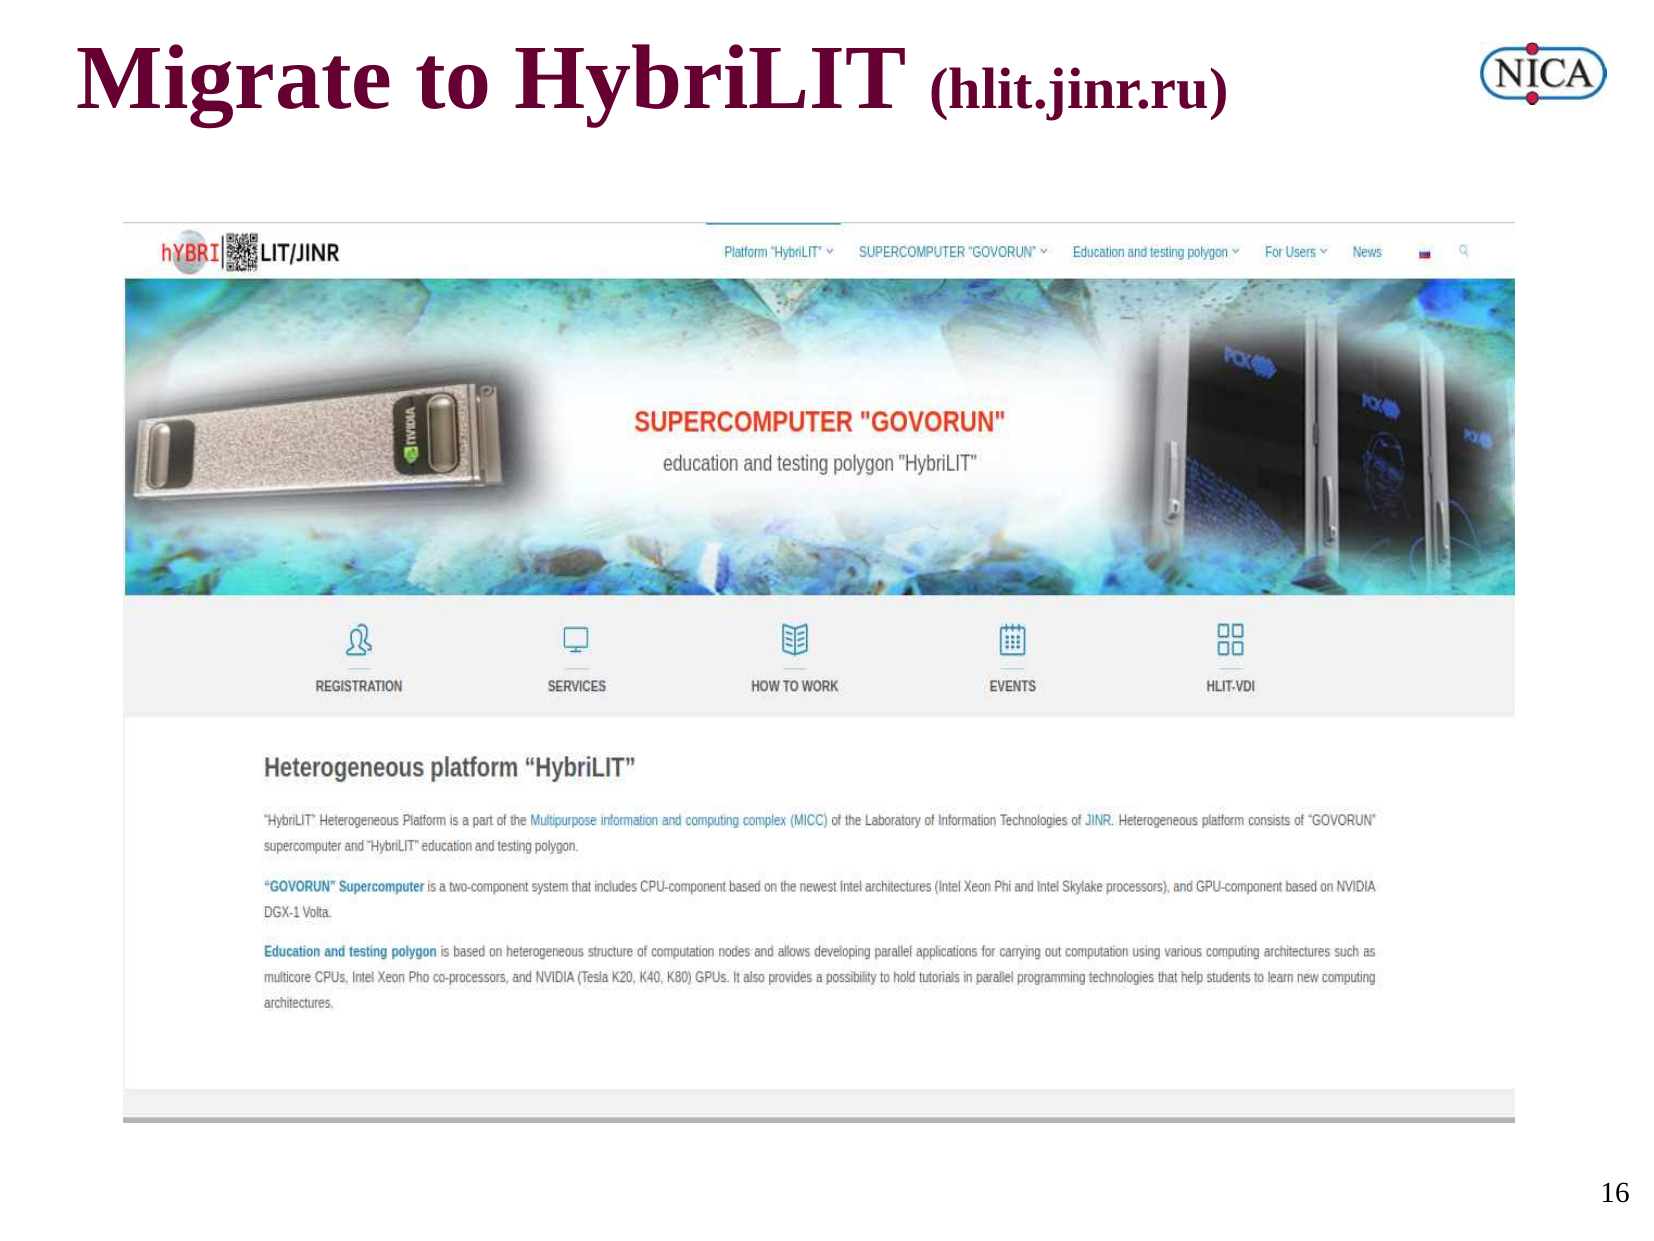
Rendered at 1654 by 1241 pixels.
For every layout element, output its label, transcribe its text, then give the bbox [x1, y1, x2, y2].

picture [1565, 42, 1607, 105]
title Migrate to HybriLIT (hlit.jinr.ru) [76, 19, 1565, 136]
picture [123, 222, 1515, 1123]
